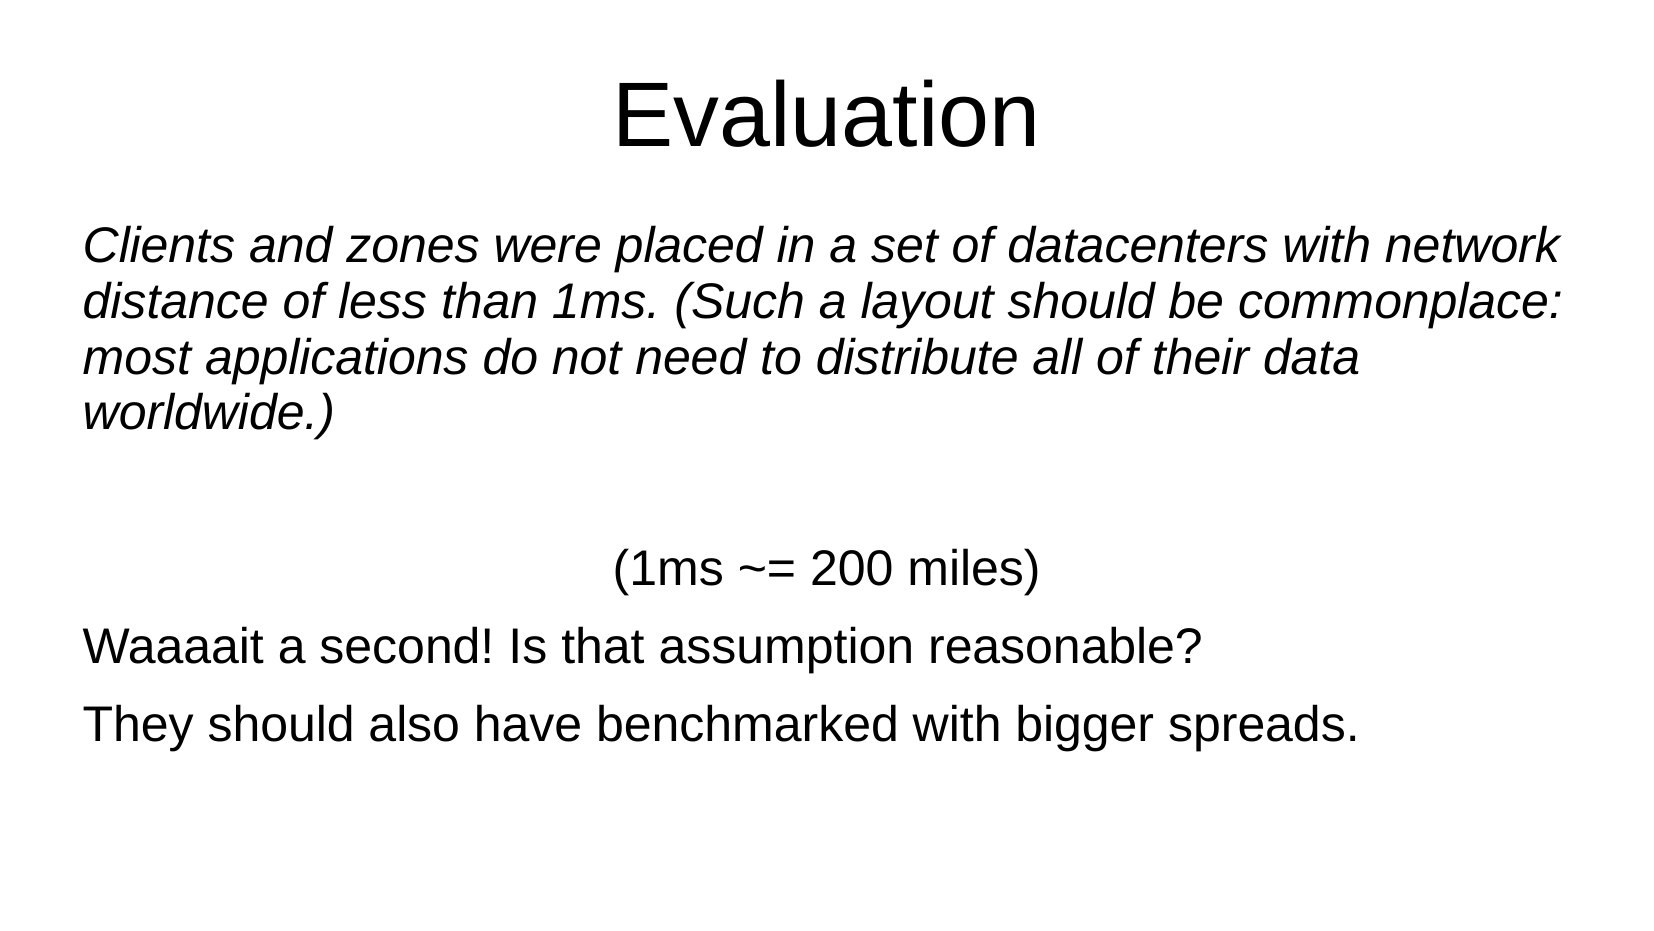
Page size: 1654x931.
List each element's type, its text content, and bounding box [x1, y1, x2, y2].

list Clients and zones were placed in a set of datacenters with network distance of less than 1ms. (Such a layout should be commonplace: most applications do not need to distribute all of their data worldwide.) (1ms ~= 200 miles) Waaaait a second! Is that assumption reasonable? They should also have benchmarked with bigger spreads. [82, 217, 1571, 758]
title Evaluation [82, 37, 1571, 193]
